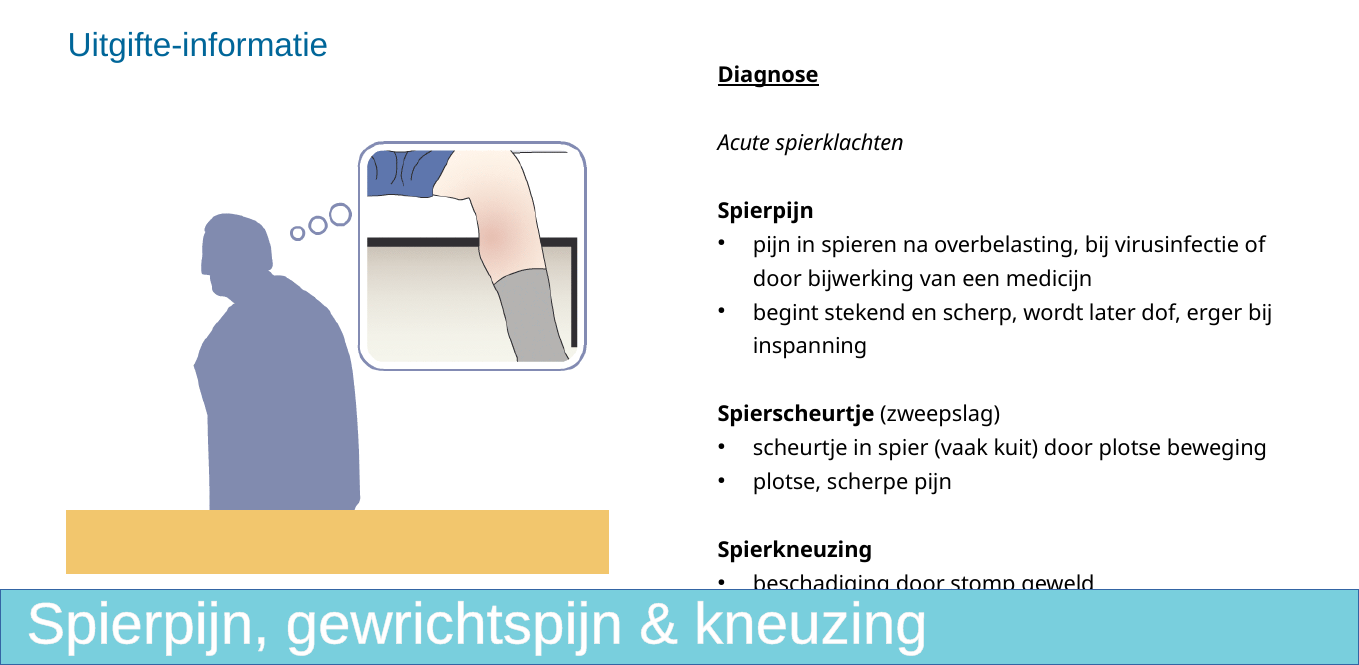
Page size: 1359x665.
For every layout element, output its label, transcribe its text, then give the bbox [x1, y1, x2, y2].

picture [66, 118, 609, 574]
text_box [0, 589, 1359, 665]
title Spierpijn, gewrichtspijn & kneuzing [26, 590, 1229, 665]
title Uitgifte-informatie [67, 26, 1291, 101]
text_box Diagnose Acute spierklachten Spierpijn pijn in spieren na overbelasting, bij virusinfectie of door bijwerking van een medicijn begint stekend en scherp, wordt later dof, erger bij inspanning Spierscheurtje (zweepslag) scheurtje in spier (vaak kuit) door plotse beweging plotse, scherpe pijn Spierkneuzing beschadiging door stomp geweld Bloeduitstorting gezwollen en stijve spier [702, 47, 1305, 589]
